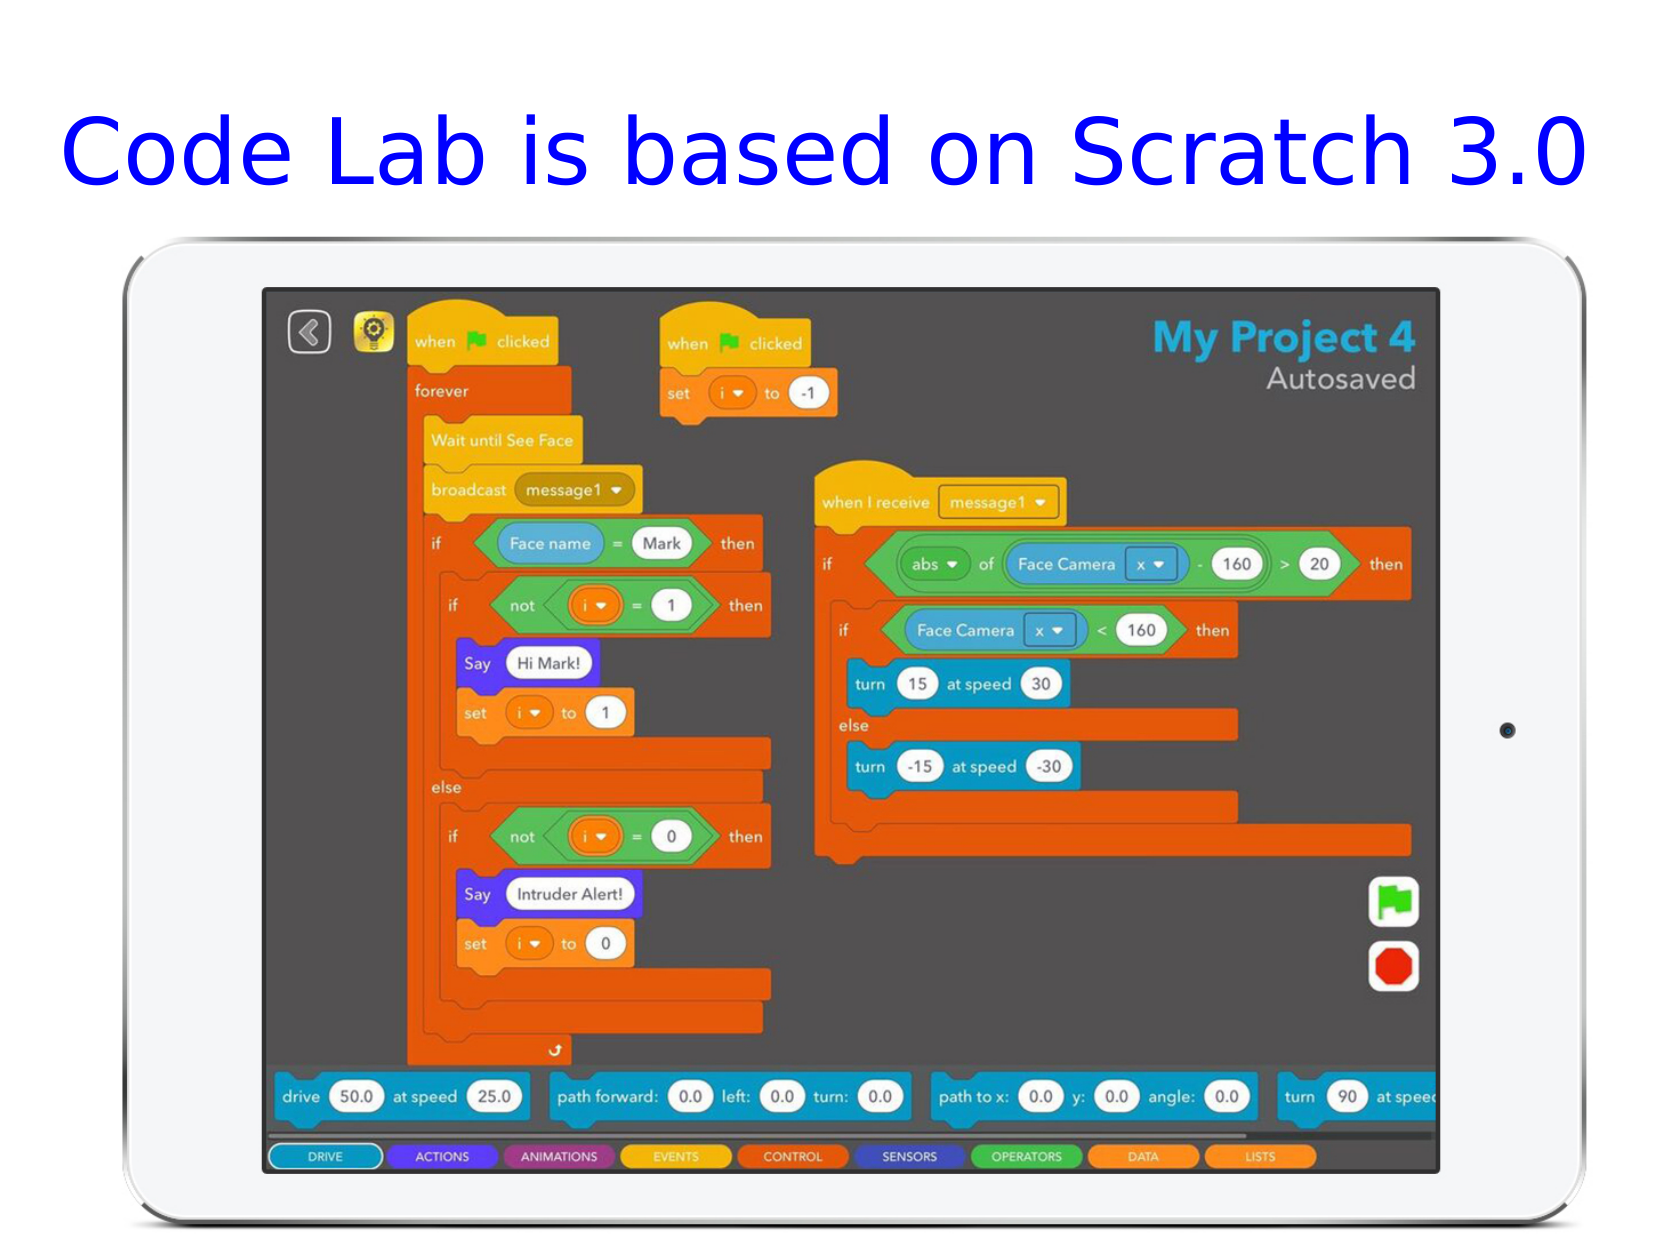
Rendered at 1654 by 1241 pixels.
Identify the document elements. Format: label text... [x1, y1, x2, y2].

picture [0, 261, 1654, 1241]
title Code Lab is based on Scratch 3.0 [0, 45, 1654, 261]
